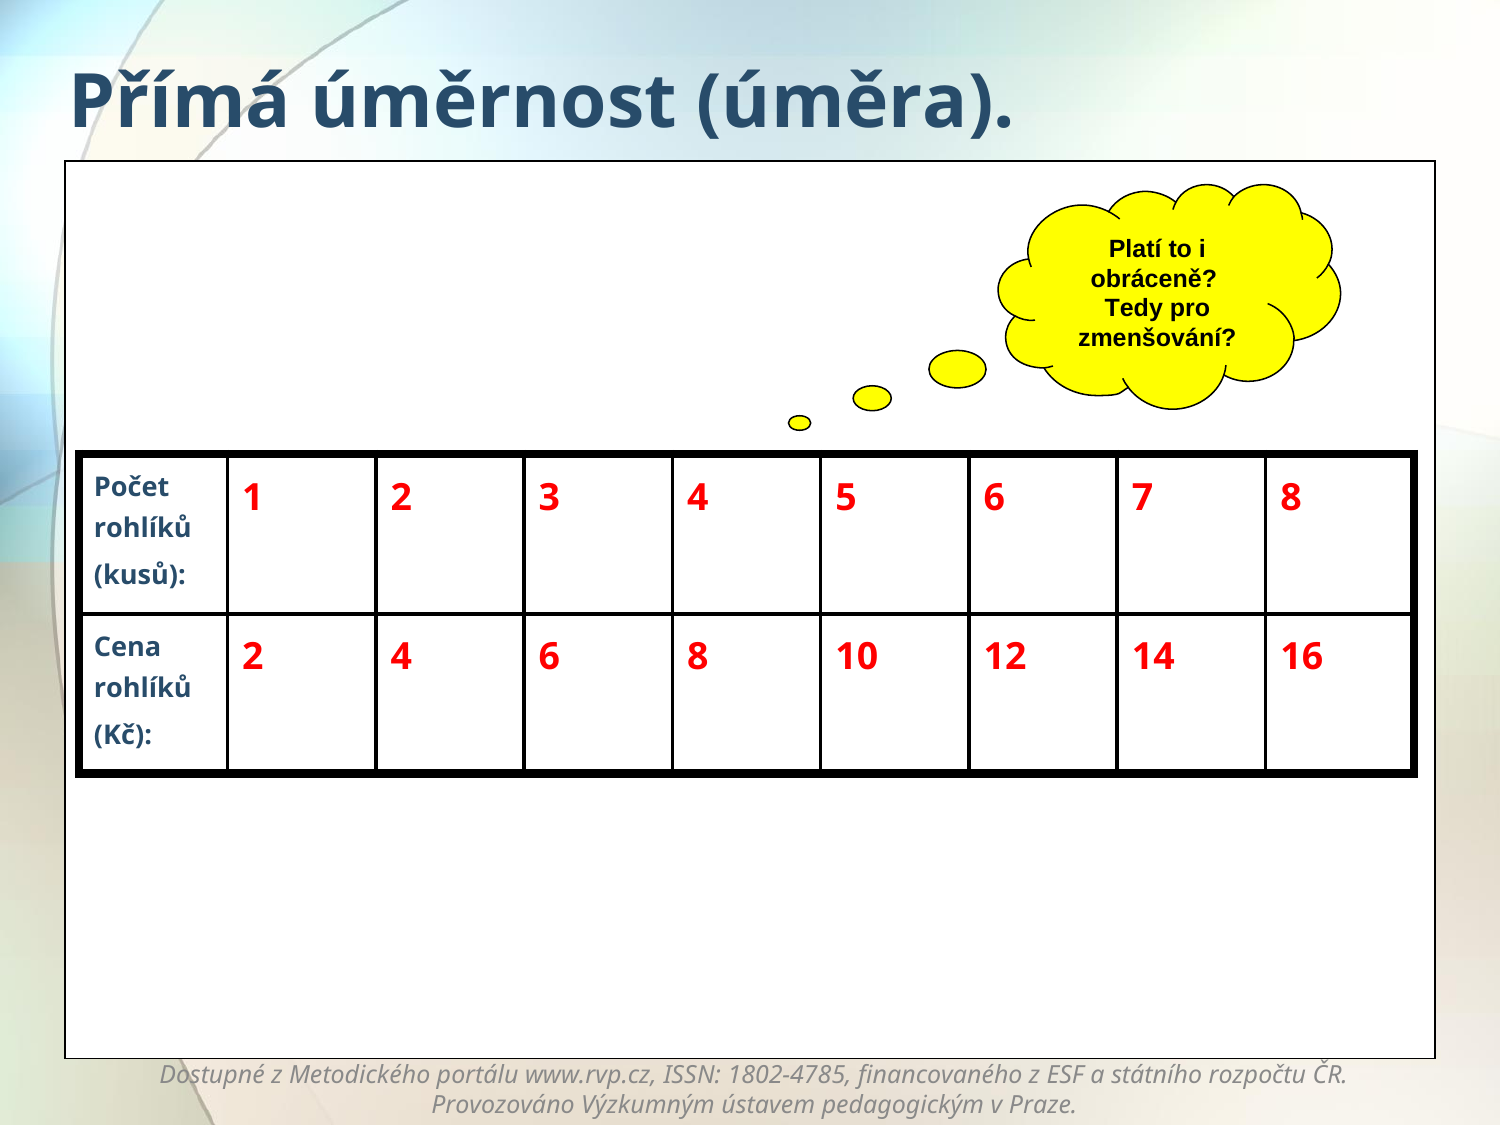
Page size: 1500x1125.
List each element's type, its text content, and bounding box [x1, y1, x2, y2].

text_box Platí to i obráceně? Tedy pro zmenšování? [998, 184, 1341, 410]
picture [0, 0, 1500, 1125]
table_cell 16 [1267, 616, 1410, 769]
table_header 2 [378, 458, 522, 612]
text_box [64, 160, 1436, 1059]
table_cell 8 [674, 616, 819, 769]
table_cell 6 [526, 616, 671, 769]
table_header 6 [971, 458, 1115, 612]
table_header 3 [526, 458, 671, 612]
table_cell 4 [378, 616, 522, 769]
text_box Platí to i obráceně? Tedy pro zmenšování? [853, 385, 892, 411]
table_cell 14 [1119, 616, 1264, 769]
table_header 4 [674, 458, 819, 612]
table_cell 12 [971, 616, 1115, 769]
table_header Počet rohlíků (kusů): [83, 458, 226, 612]
table_cell Cena rohlíků (Kč): [83, 616, 226, 769]
table_cell 10 [822, 616, 967, 769]
table_header 7 [1119, 458, 1264, 612]
table_header 1 [229, 458, 374, 612]
text_box Platí to i obráceně? Tedy pro zmenšování? [928, 350, 987, 388]
title Přímá úměrnost (úměra). [53, 31, 1379, 182]
table_header 8 [1267, 458, 1410, 612]
table_header 5 [822, 458, 967, 612]
table_cell 2 [229, 616, 374, 769]
